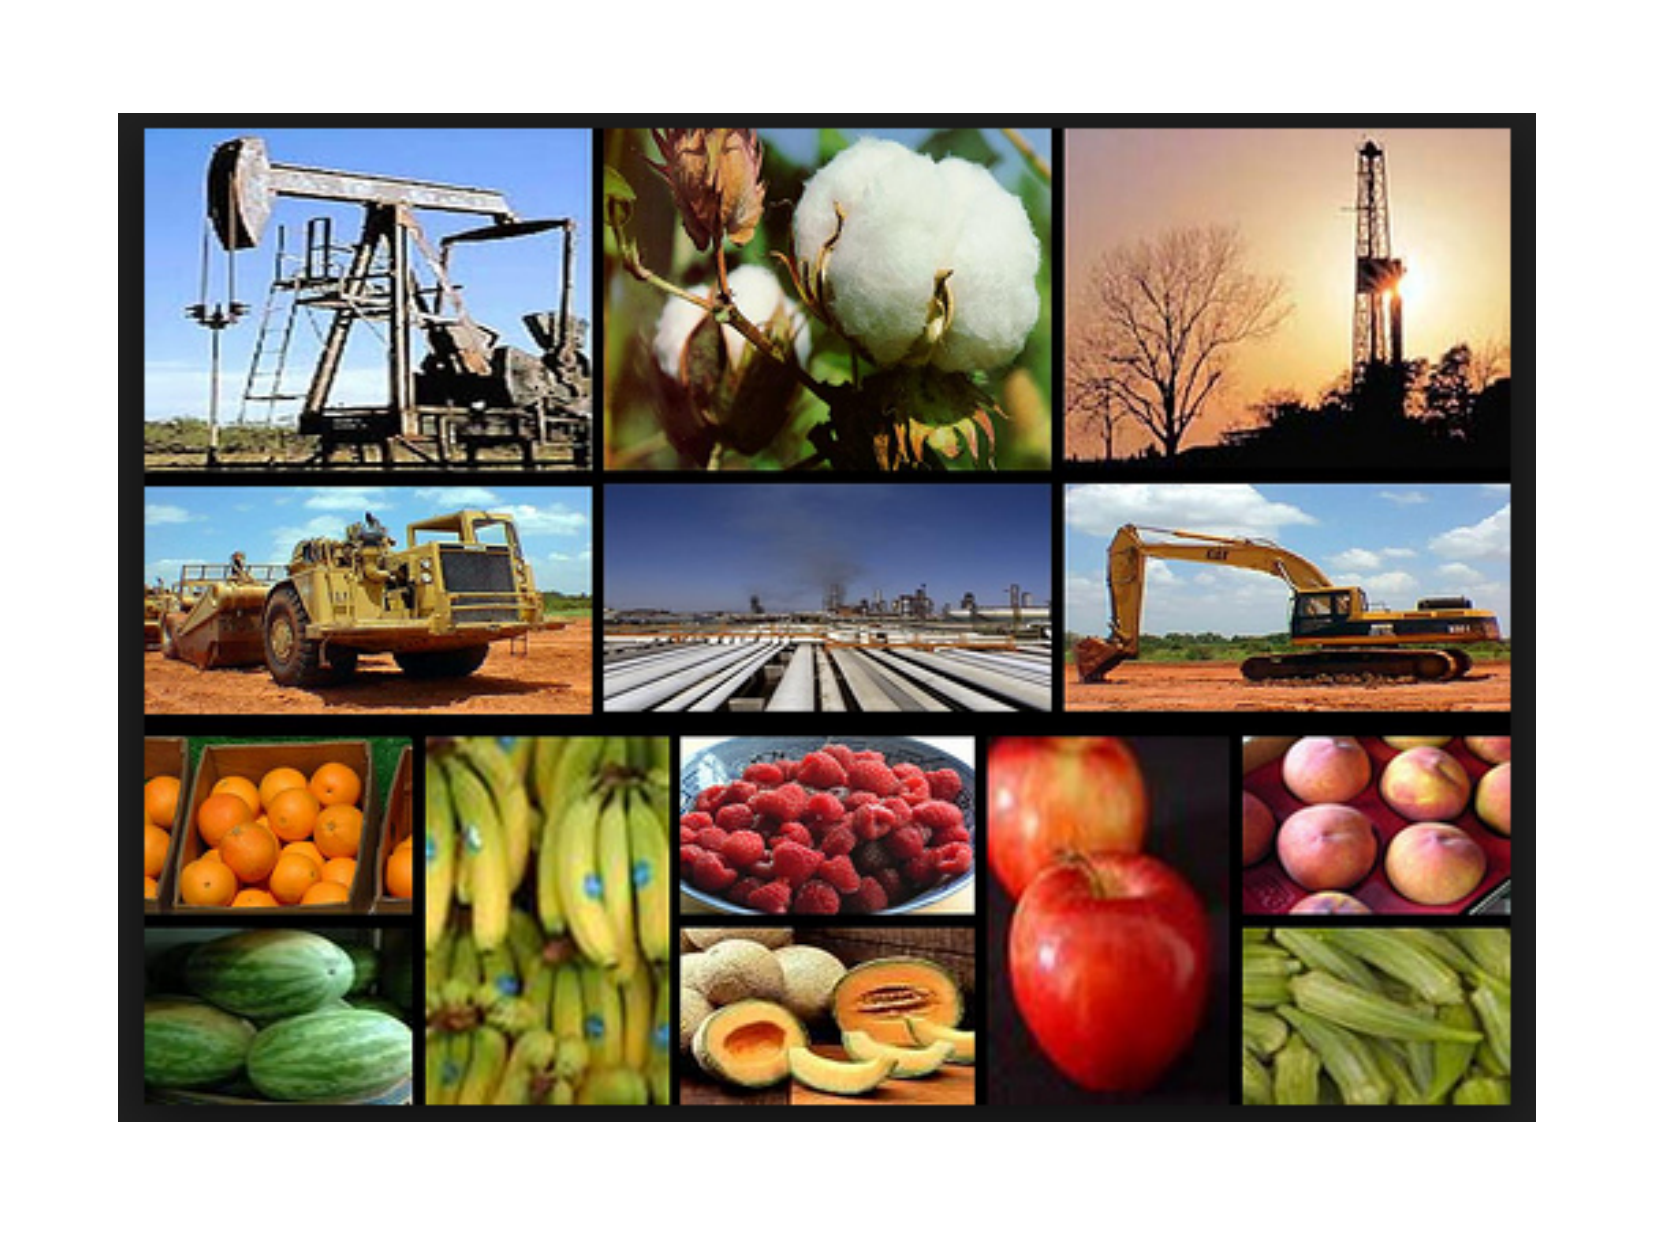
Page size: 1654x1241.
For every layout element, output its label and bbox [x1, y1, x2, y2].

picture [118, 113, 1536, 1123]
